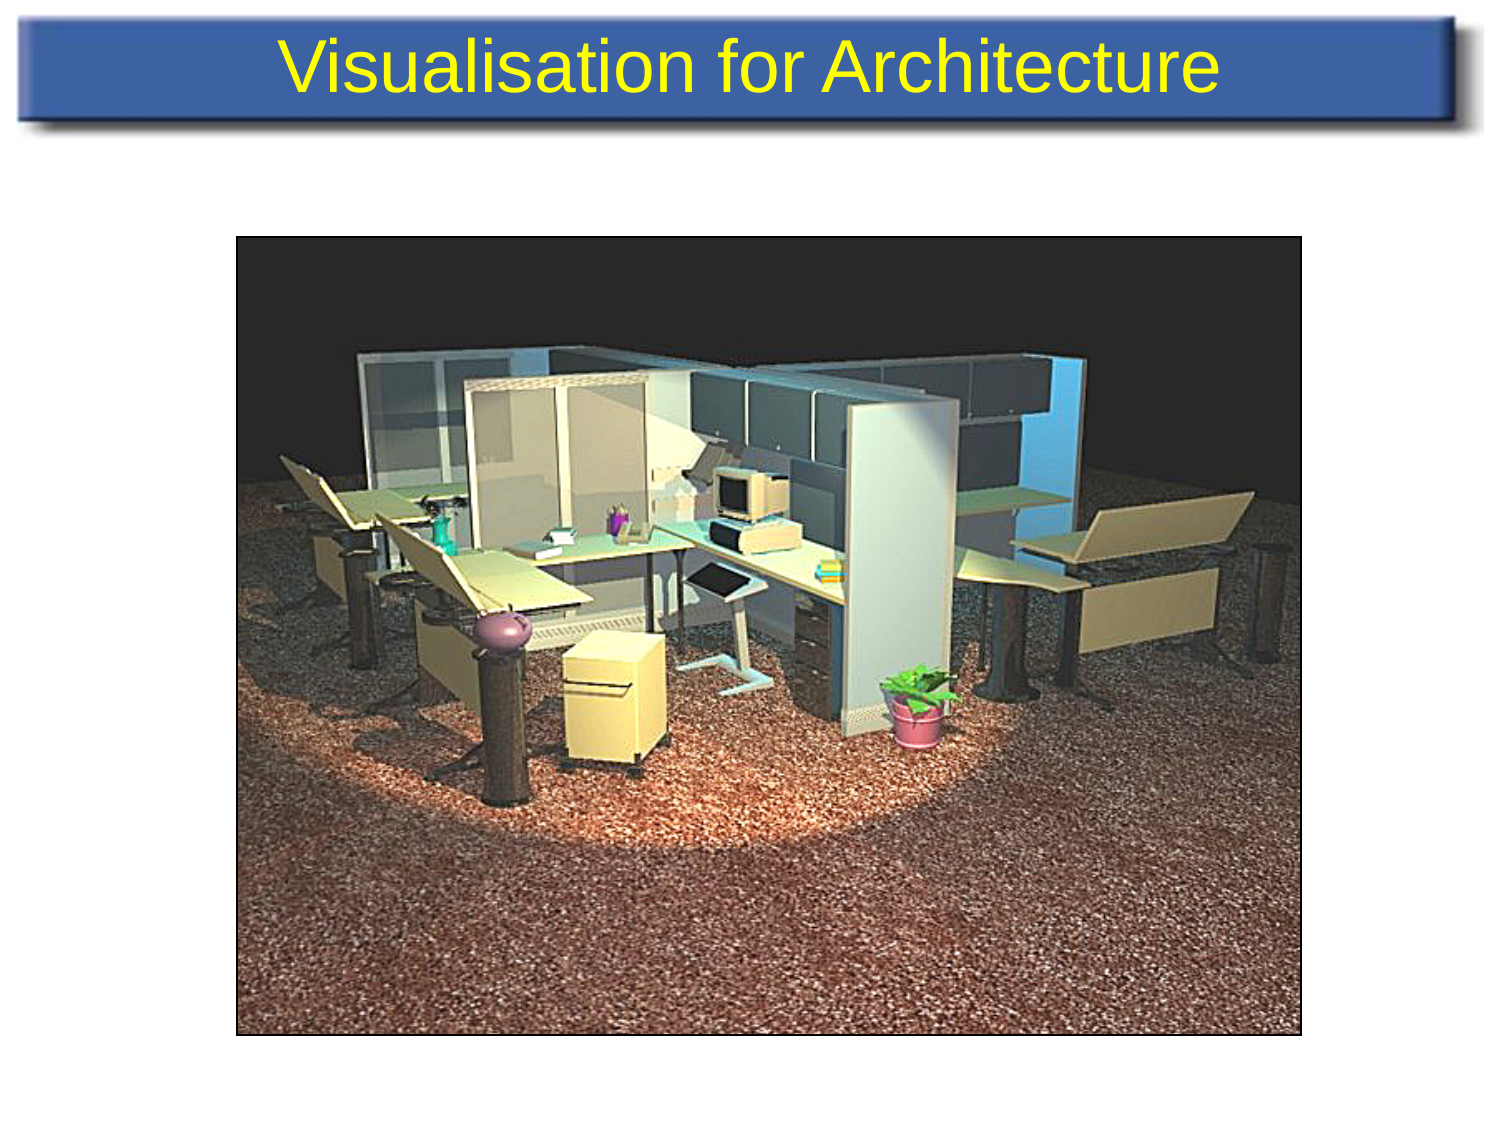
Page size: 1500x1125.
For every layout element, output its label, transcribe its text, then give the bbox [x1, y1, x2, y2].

picture [16, 13, 1484, 141]
picture [237, 237, 1300, 1035]
title Visualisation for Architecture [112, 0, 1388, 126]
